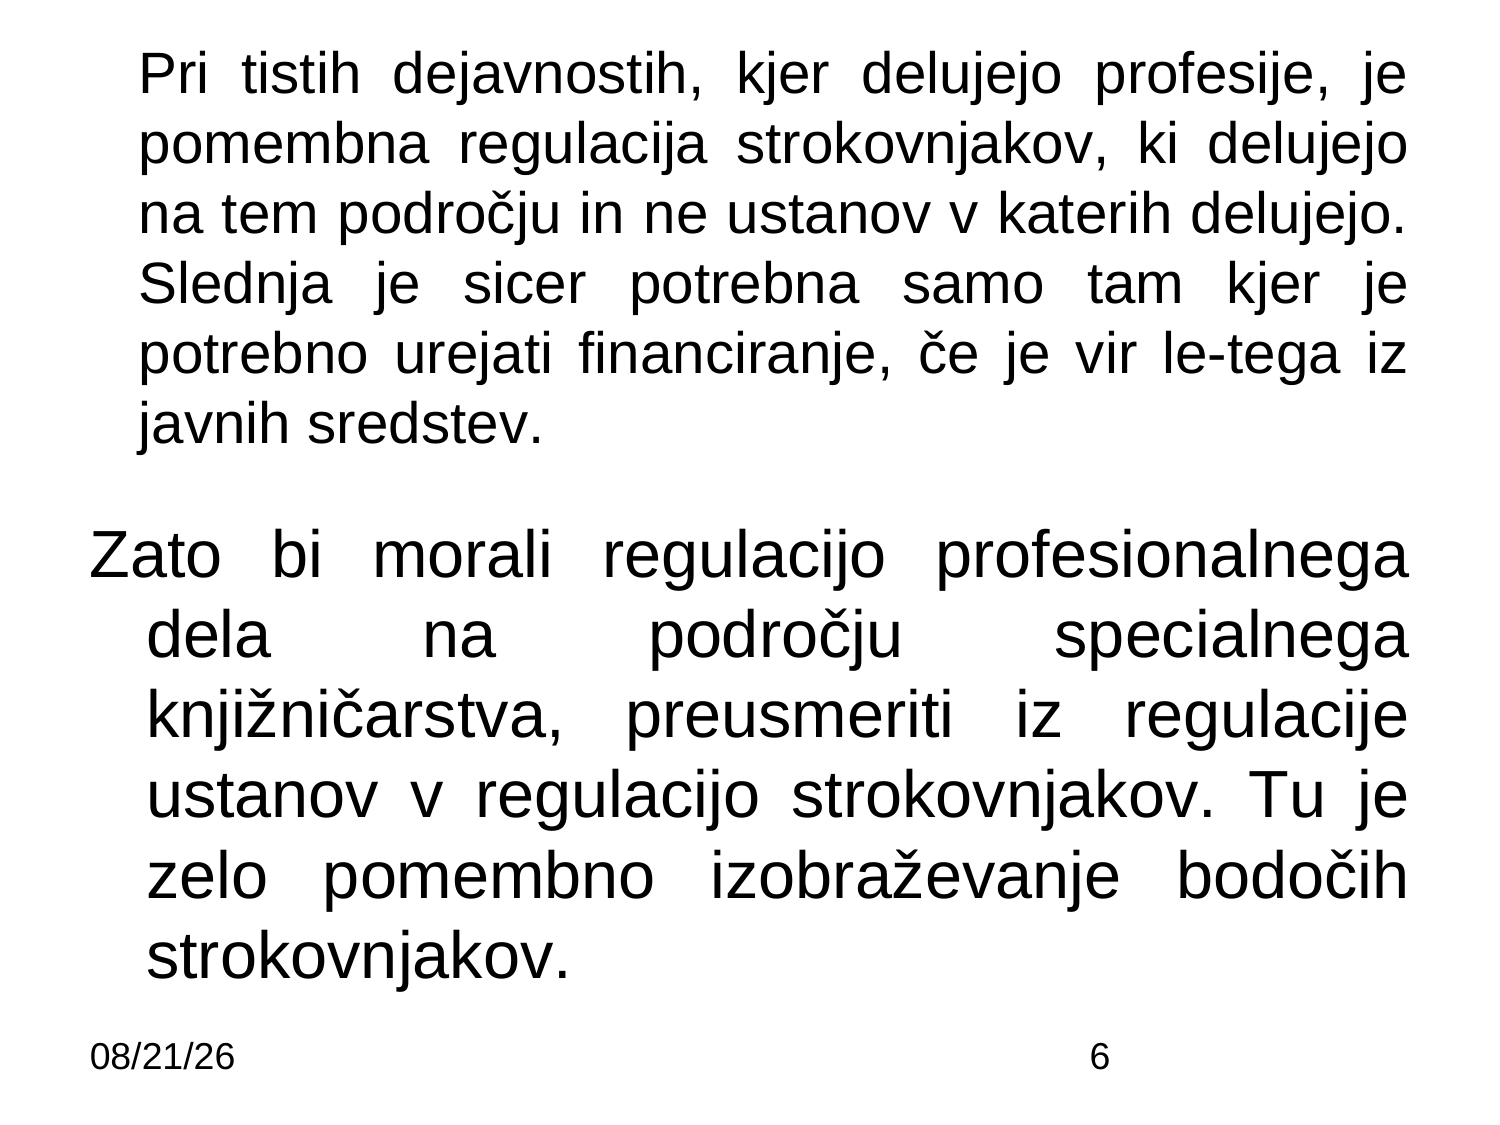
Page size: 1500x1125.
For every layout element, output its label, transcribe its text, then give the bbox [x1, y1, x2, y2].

title Pri tistih dejavnostih, kjer delujejo profesije, je pomembna regulacija strokovnjakov, ki delujejo na tem področju in ne ustanov v katerih delujejo. Slednja je sicer potrebna samo tam kjer je potrebno urejati financiranje, če je vir le-tega iz javnih sredstev. [123, 27, 1425, 463]
list Zato bi morali regulacijo profesionalnega dela na področju specialnega knjižničarstva, preusmeriti iz regulacije ustanov v regulacijo strokovnjakov. Tu je zelo pomembno izobraževanje bodočih strokovnjakov. [75, 503, 1426, 1005]
